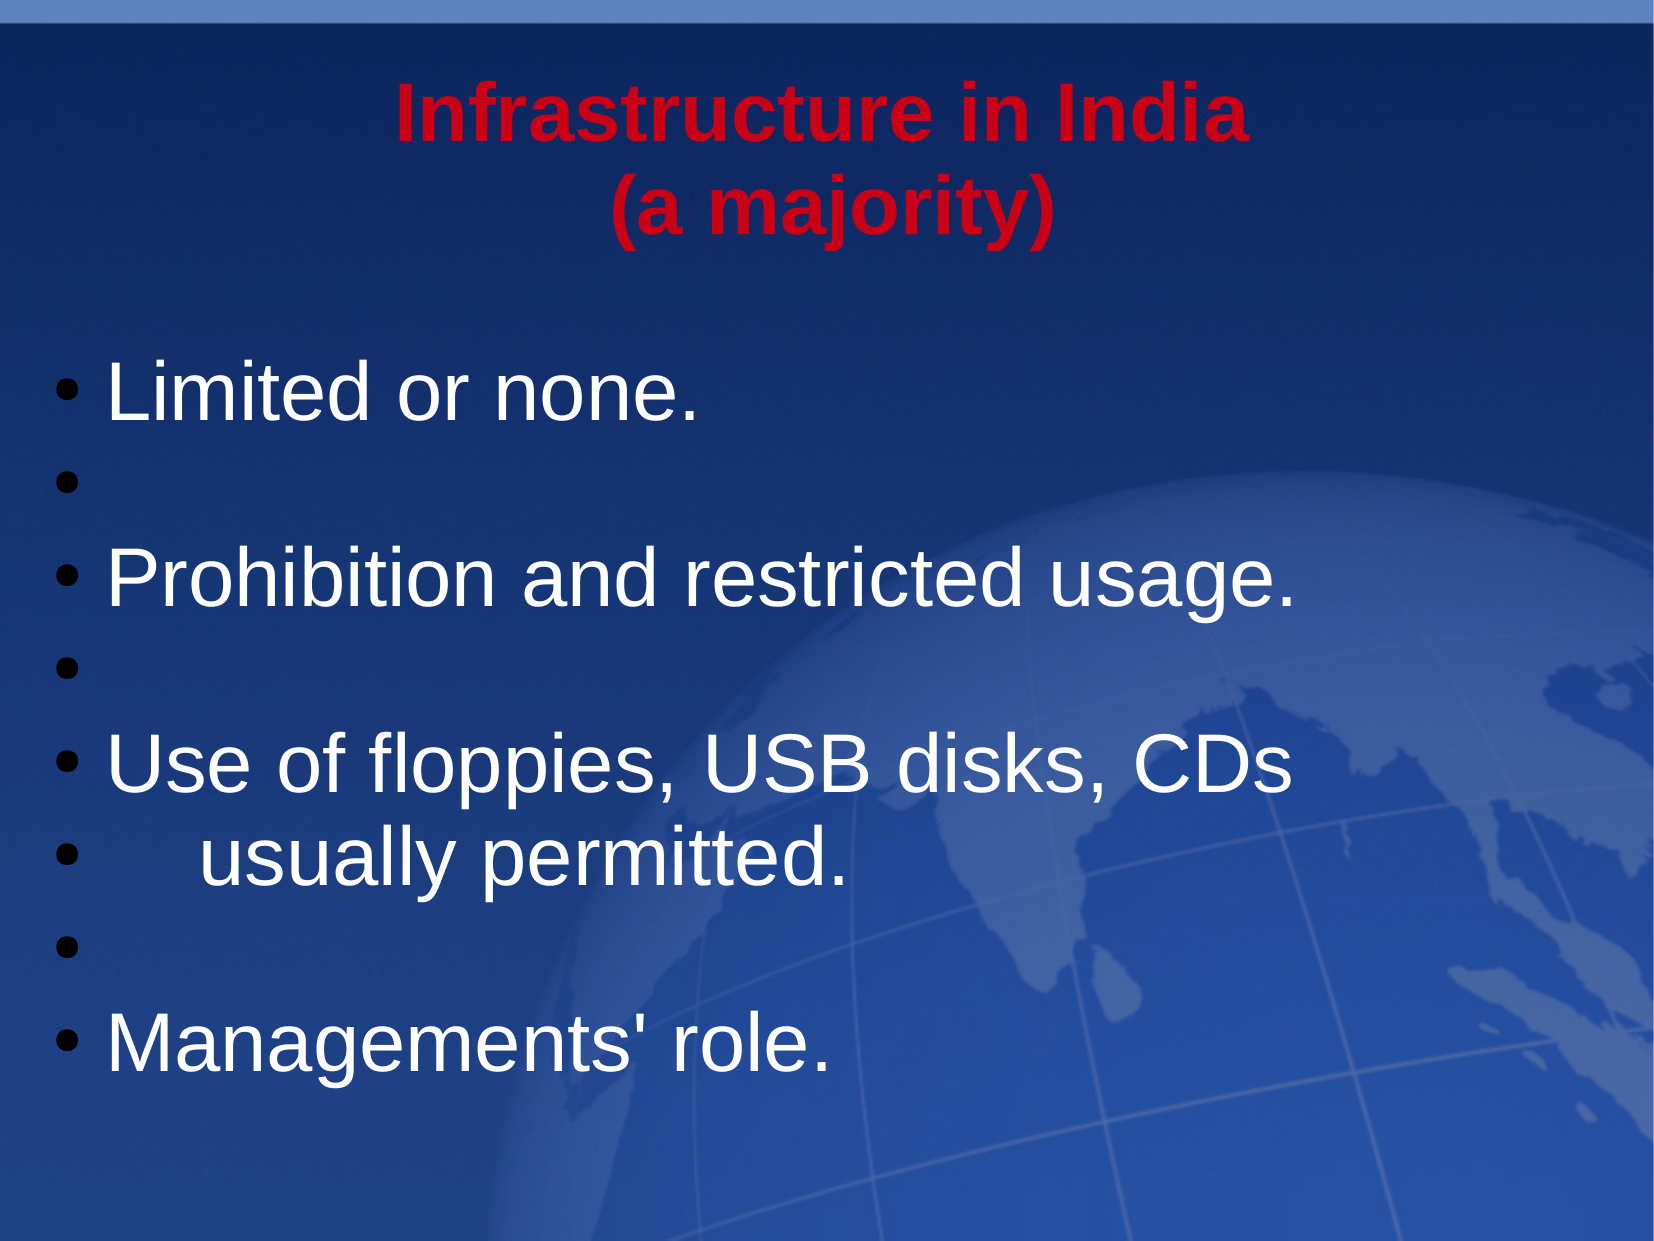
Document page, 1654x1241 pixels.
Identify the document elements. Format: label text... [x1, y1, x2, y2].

text_box Limited or none. Prohibition and restricted usage. Use of floppies, USB disks, CDs usually permitted. Managements' role. [37, 337, 1576, 1179]
picture [0, 0, 1654, 1241]
text_box Infrastructure in India (a majority) [102, 59, 1565, 289]
